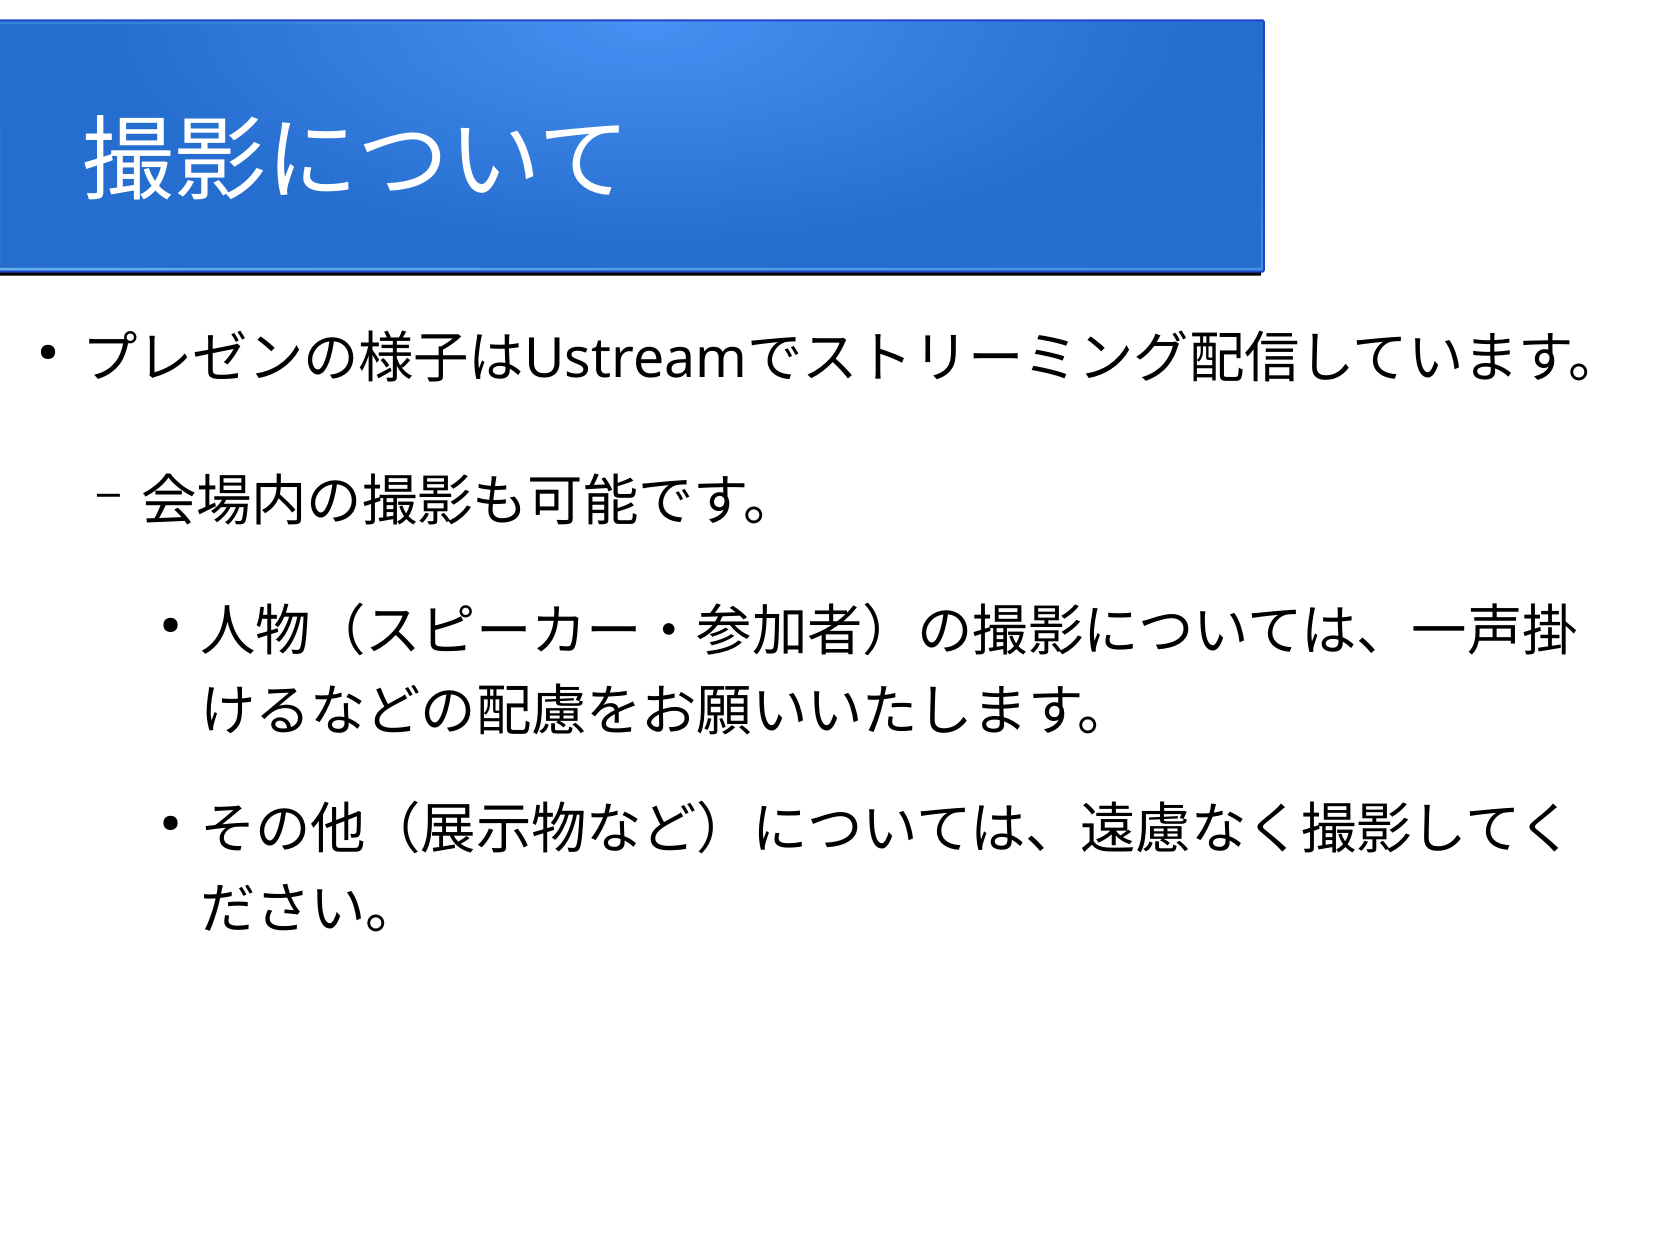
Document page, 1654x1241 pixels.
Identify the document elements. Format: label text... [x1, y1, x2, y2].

list プレゼンの様子はUstreamでストリーミング配信しています。 会場内の撮影も可能です。 人物（スピーカー・参加者）の撮影については、一声掛けるなどの配慮をお願いいたします。 その他（展示物など）については、遠慮なく撮影してください。 [23, 313, 1630, 1034]
title 撮影について [82, 49, 1250, 257]
